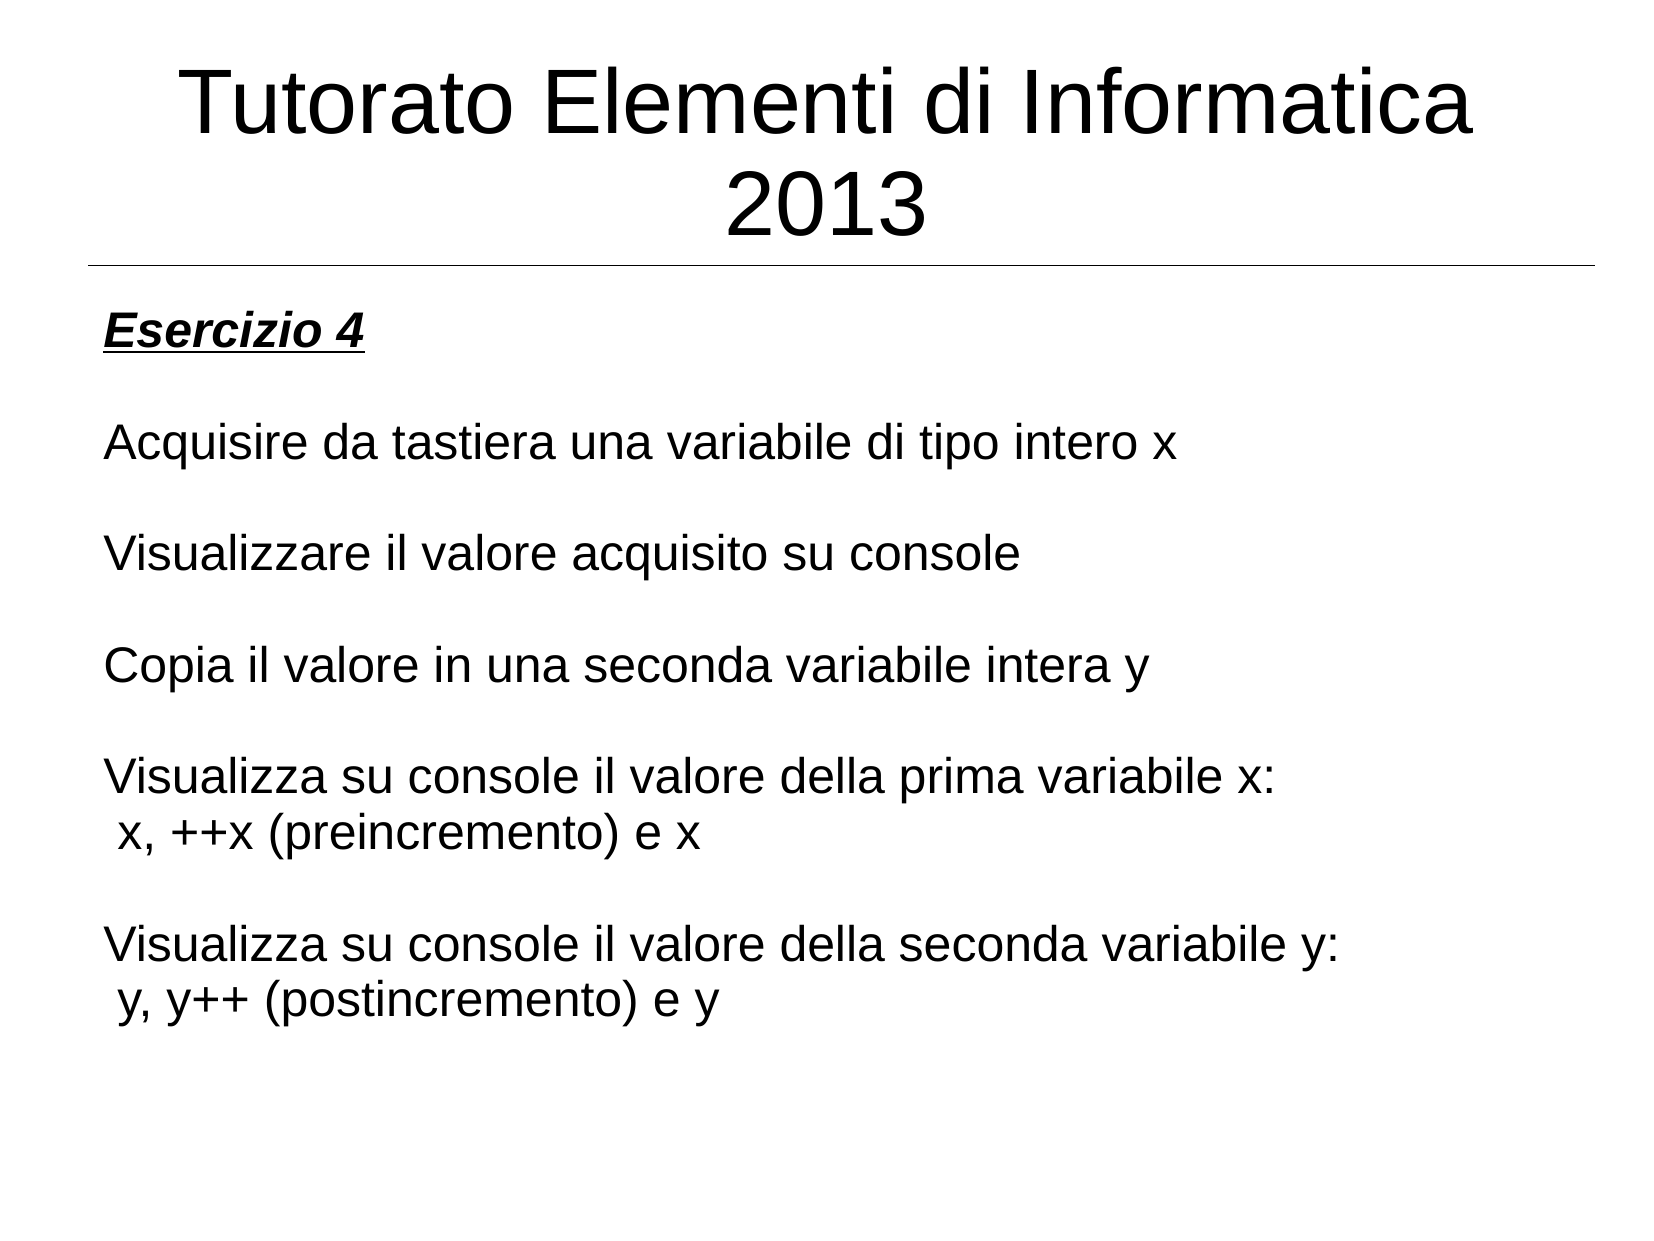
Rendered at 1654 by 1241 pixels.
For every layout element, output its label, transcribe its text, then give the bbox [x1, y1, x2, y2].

title Tutorato Elementi di Informatica 2013 [82, 49, 1571, 257]
subtitle [82, 290, 1571, 1109]
text_box Esercizio 4 Acquisire da tastiera una variabile di tipo intero x Visualizzare il valore acquisito su console Copia il valore in una seconda variabile intera y Visualizza su console il valore della prima variabile x: x, ++x (preincremento) e x Visualizza su console il valore della seconda variabile y: y, y++ (postincremento) e y [88, 295, 1595, 1152]
